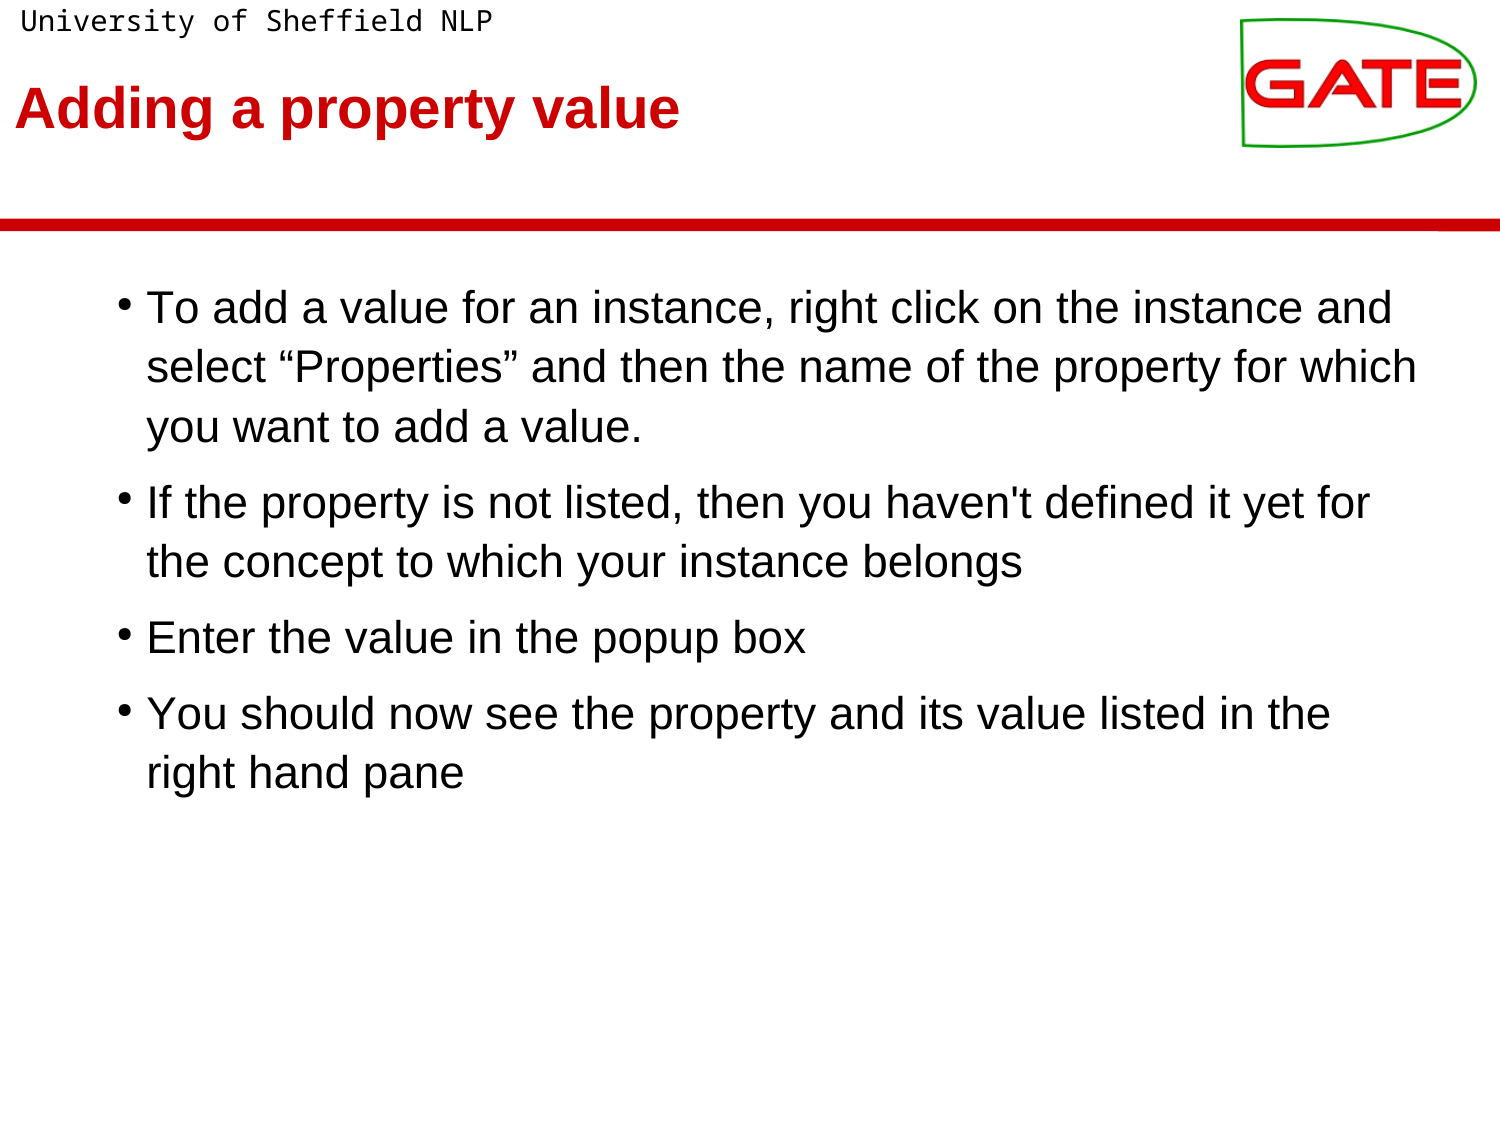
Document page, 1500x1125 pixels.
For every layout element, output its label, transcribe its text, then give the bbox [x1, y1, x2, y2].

list To add a value for an instance, right click on the instance and select “Properties” and then the name of the property for which you want to add a value. If the property is not listed, then you haven't defined it yet for the concept to which your instance belongs Enter the value in the popup box You should now see the property and its value listed in the right hand pane [48, 265, 1447, 1093]
title Adding a property value [0, 4, 1239, 213]
picture [1240, 18, 1477, 148]
